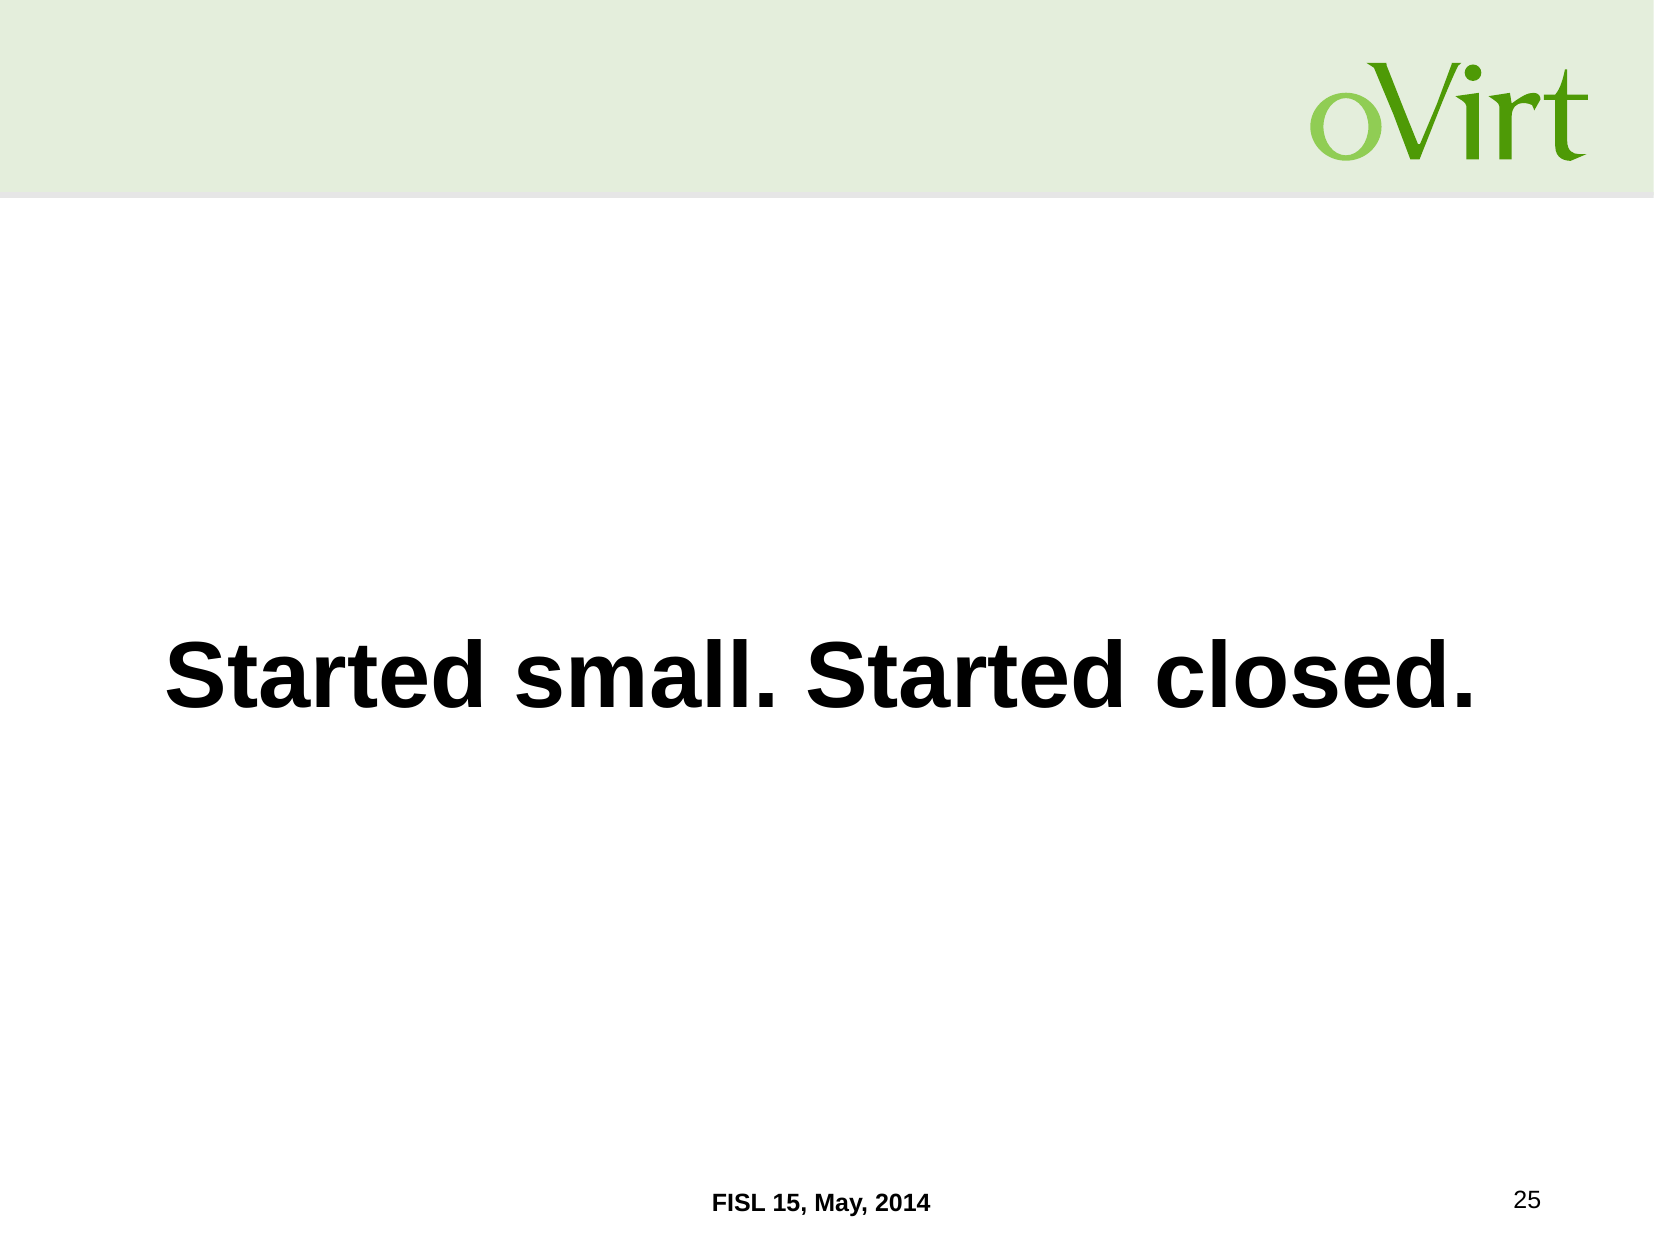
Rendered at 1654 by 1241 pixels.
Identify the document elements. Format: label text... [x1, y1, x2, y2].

text_box Started small. Started closed. [150, 615, 1654, 750]
